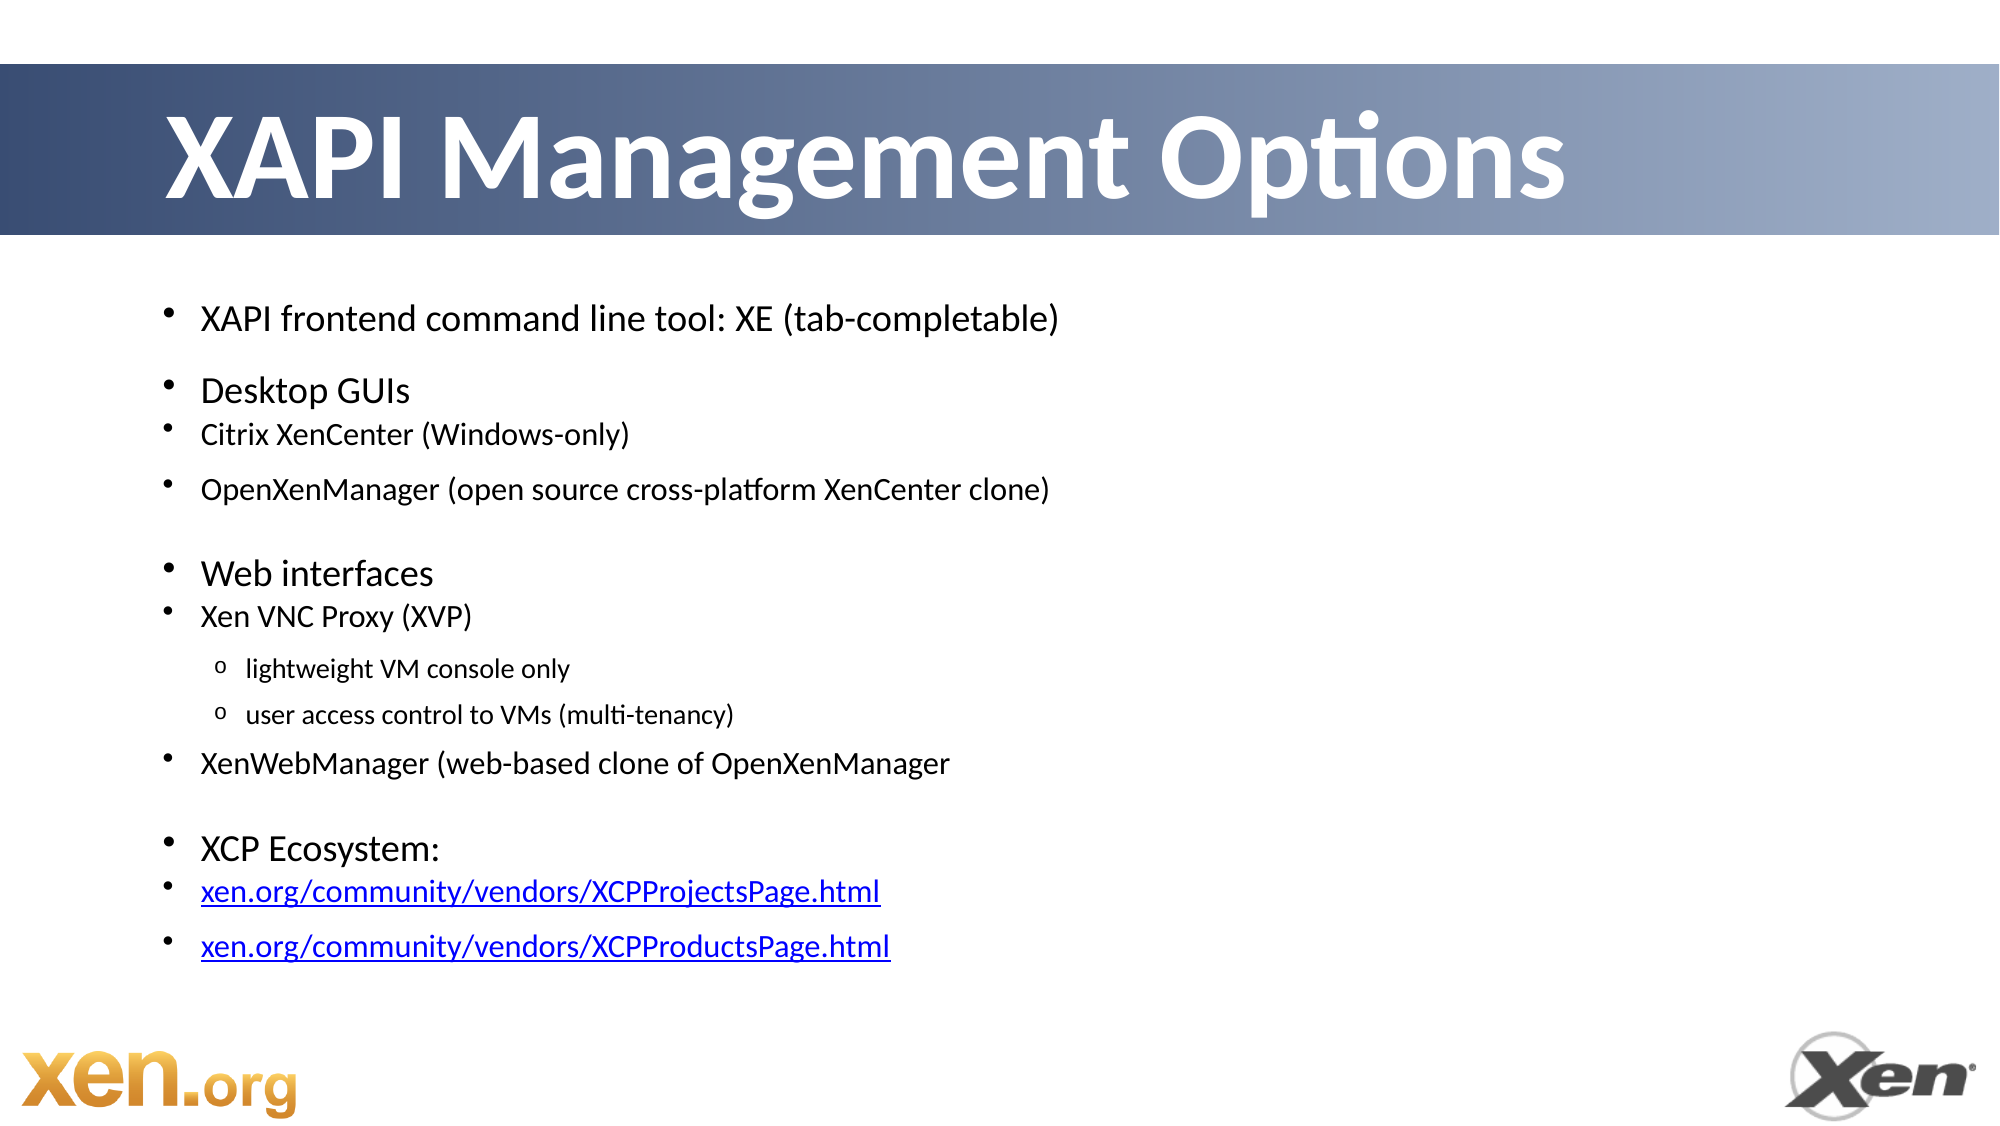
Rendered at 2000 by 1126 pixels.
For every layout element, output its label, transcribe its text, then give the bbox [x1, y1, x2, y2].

title XAPI Management Options [150, 54, 1850, 243]
picture [19, 1051, 303, 1123]
list XAPI frontend command line tool: XE (tab-completable) Desktop GUIs Citrix XenCenter (Windows-only) OpenXenManager (open source cross-platform XenCenter clone) Web interfaces Xen VNC Proxy (XVP) lightweight VM console only user access control to VMs (multi-tenancy) XenWebManager (web-based clone of OpenXenManager XCP Ecosystem: xen.org/community/vendors/XCPProjectsPage.html xen.org/community/vendors/XCPProductsPage.html [149, 296, 1850, 973]
table_cell Dom0 OS: CentOS, Debian, Fedora, NetBSD, OpenSuse, RHEL 5.x, Solaris 11, … [1779, 1030, 1989, 1126]
